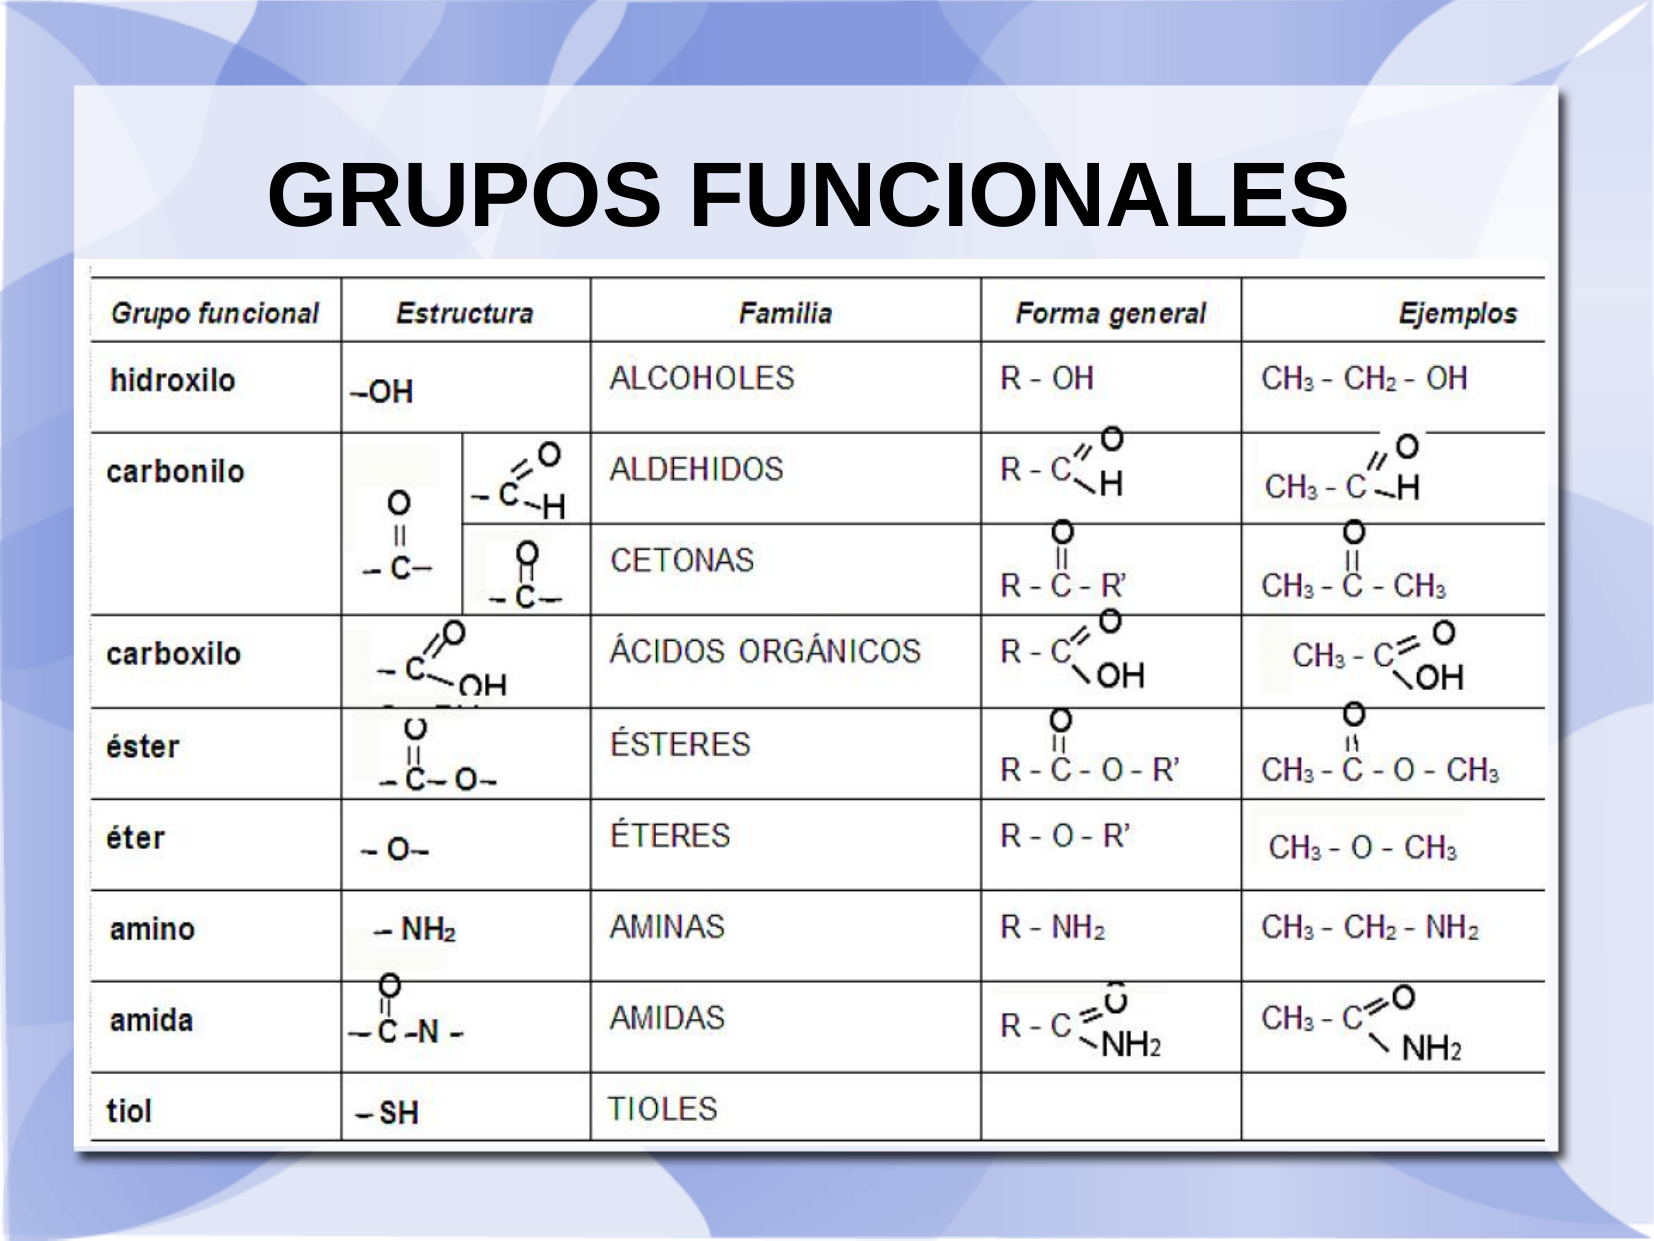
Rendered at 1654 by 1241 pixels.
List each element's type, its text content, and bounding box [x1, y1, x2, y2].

title GRUPOS FUNCIONALES [82, 90, 1536, 259]
picture [0, 0, 1654, 1241]
